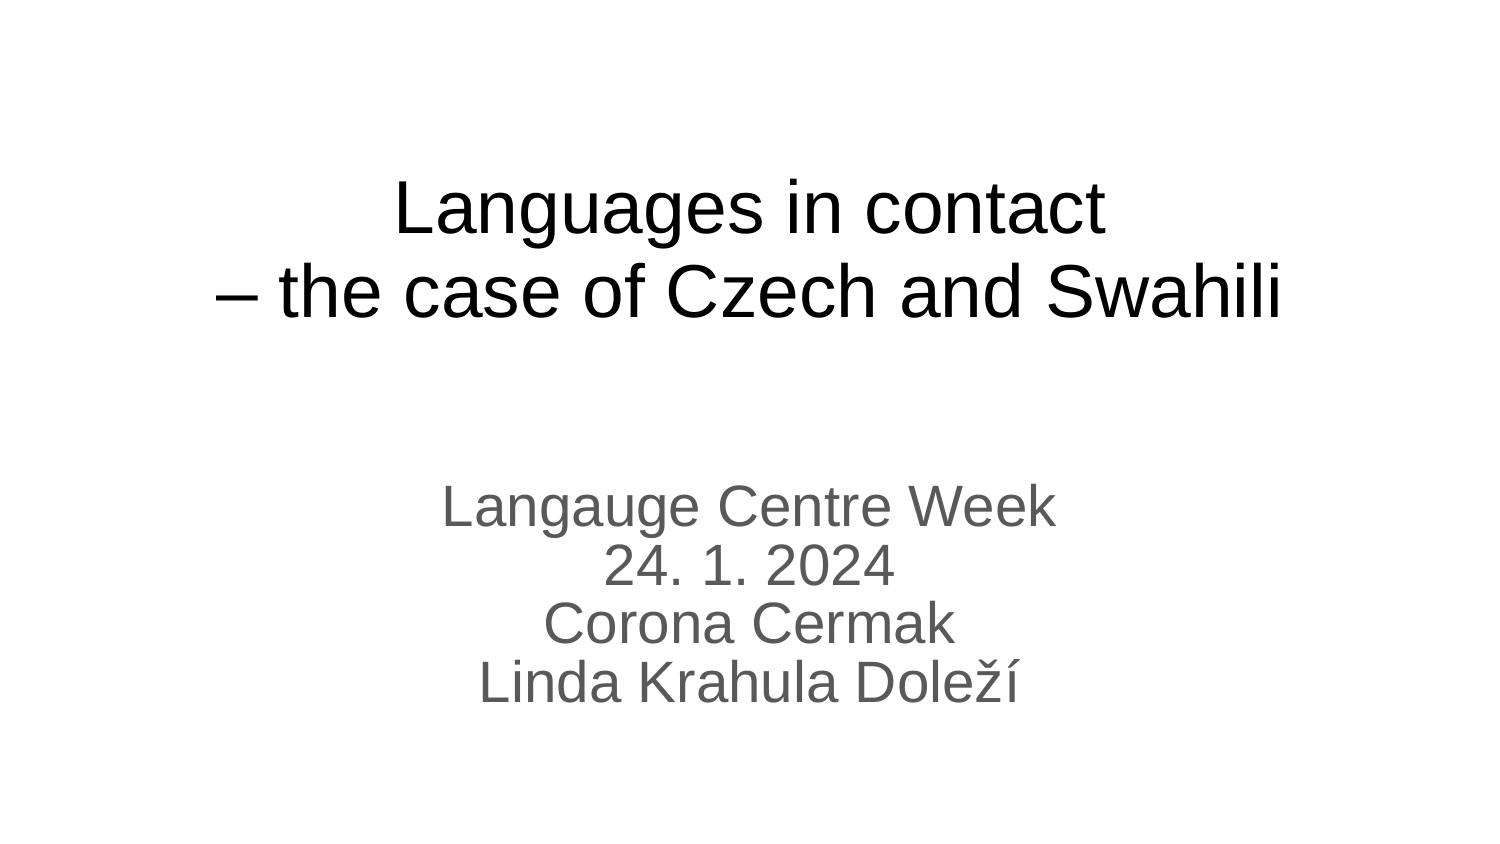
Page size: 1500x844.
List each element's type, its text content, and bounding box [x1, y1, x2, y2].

title Languages in contact – the case of Czech and Swahili [51, 122, 1449, 349]
subtitle Langauge Centre Week 24. 1. 2024 Corona Cermak Linda Krahula Doleží [51, 464, 1449, 756]
